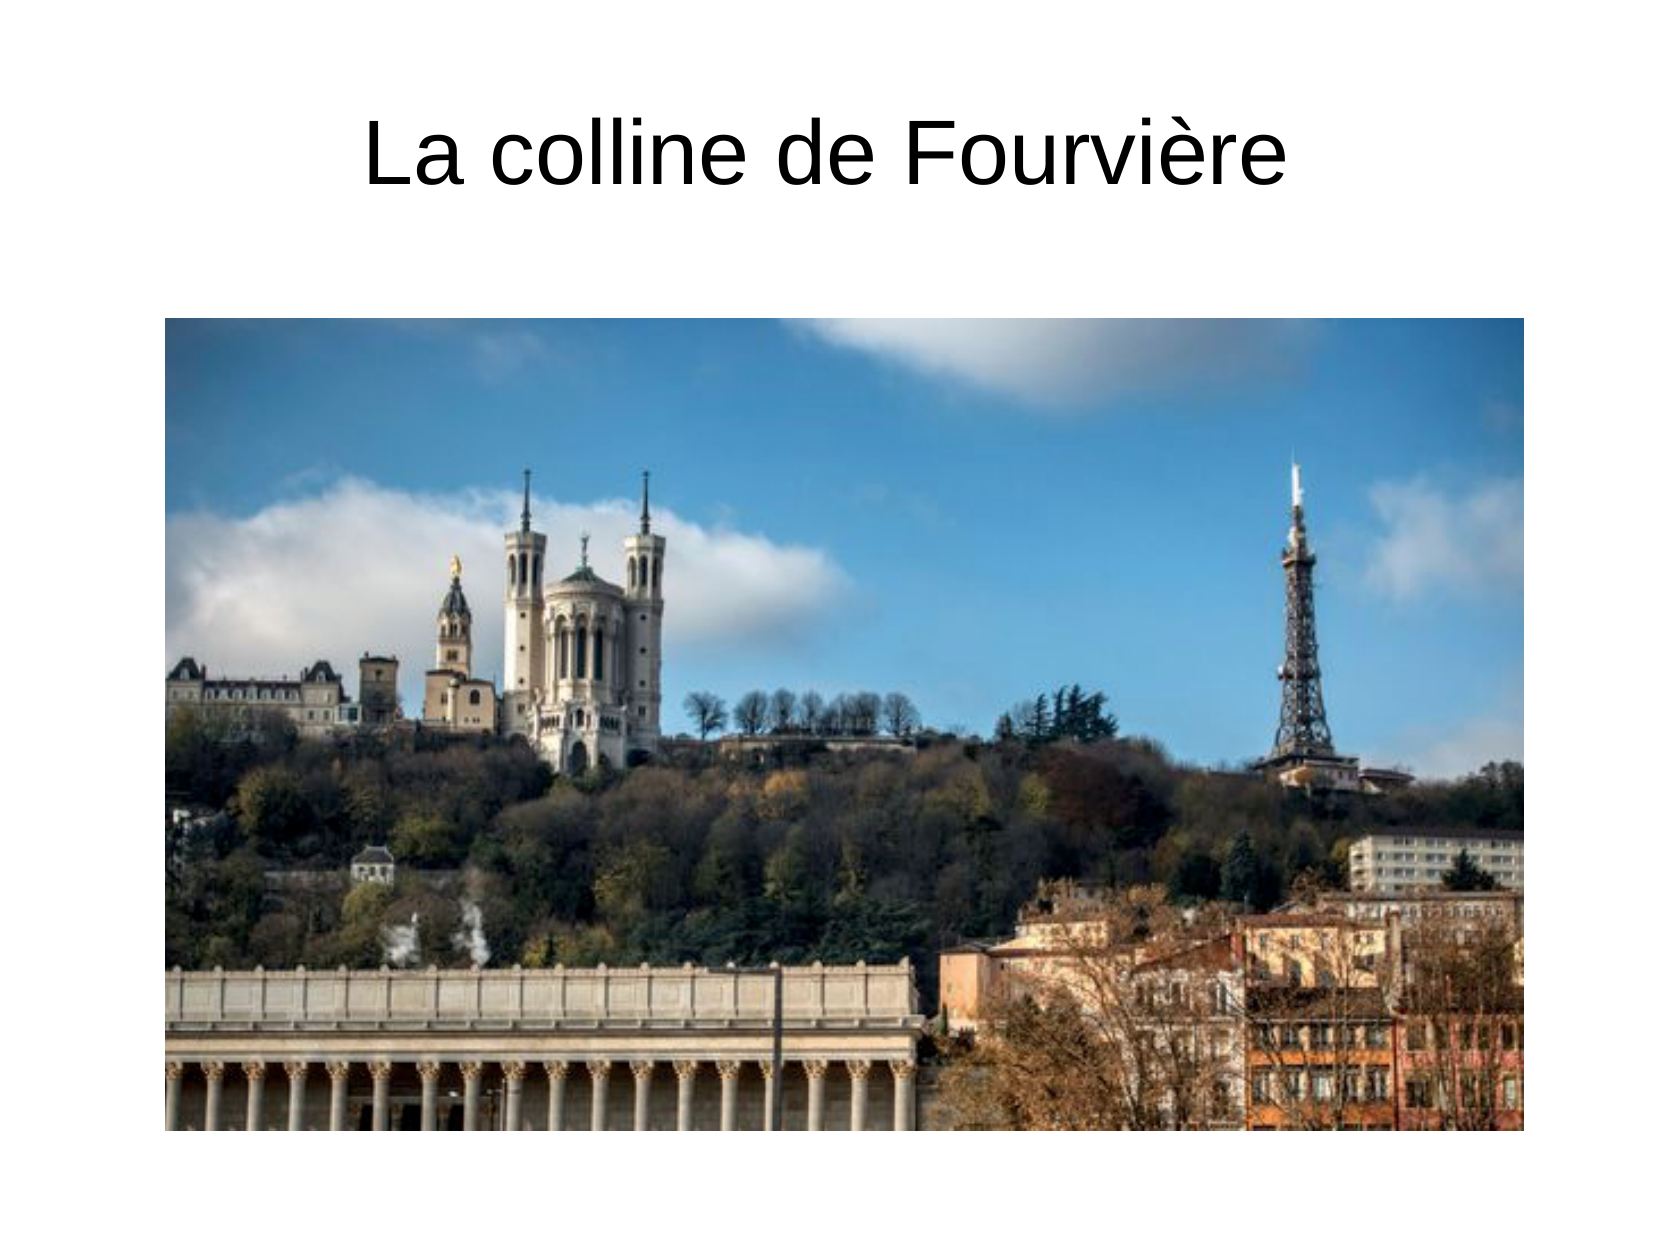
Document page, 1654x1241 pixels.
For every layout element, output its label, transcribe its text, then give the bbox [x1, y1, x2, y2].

picture [165, 318, 1524, 1131]
title La colline de Fourvière [82, 49, 1571, 257]
